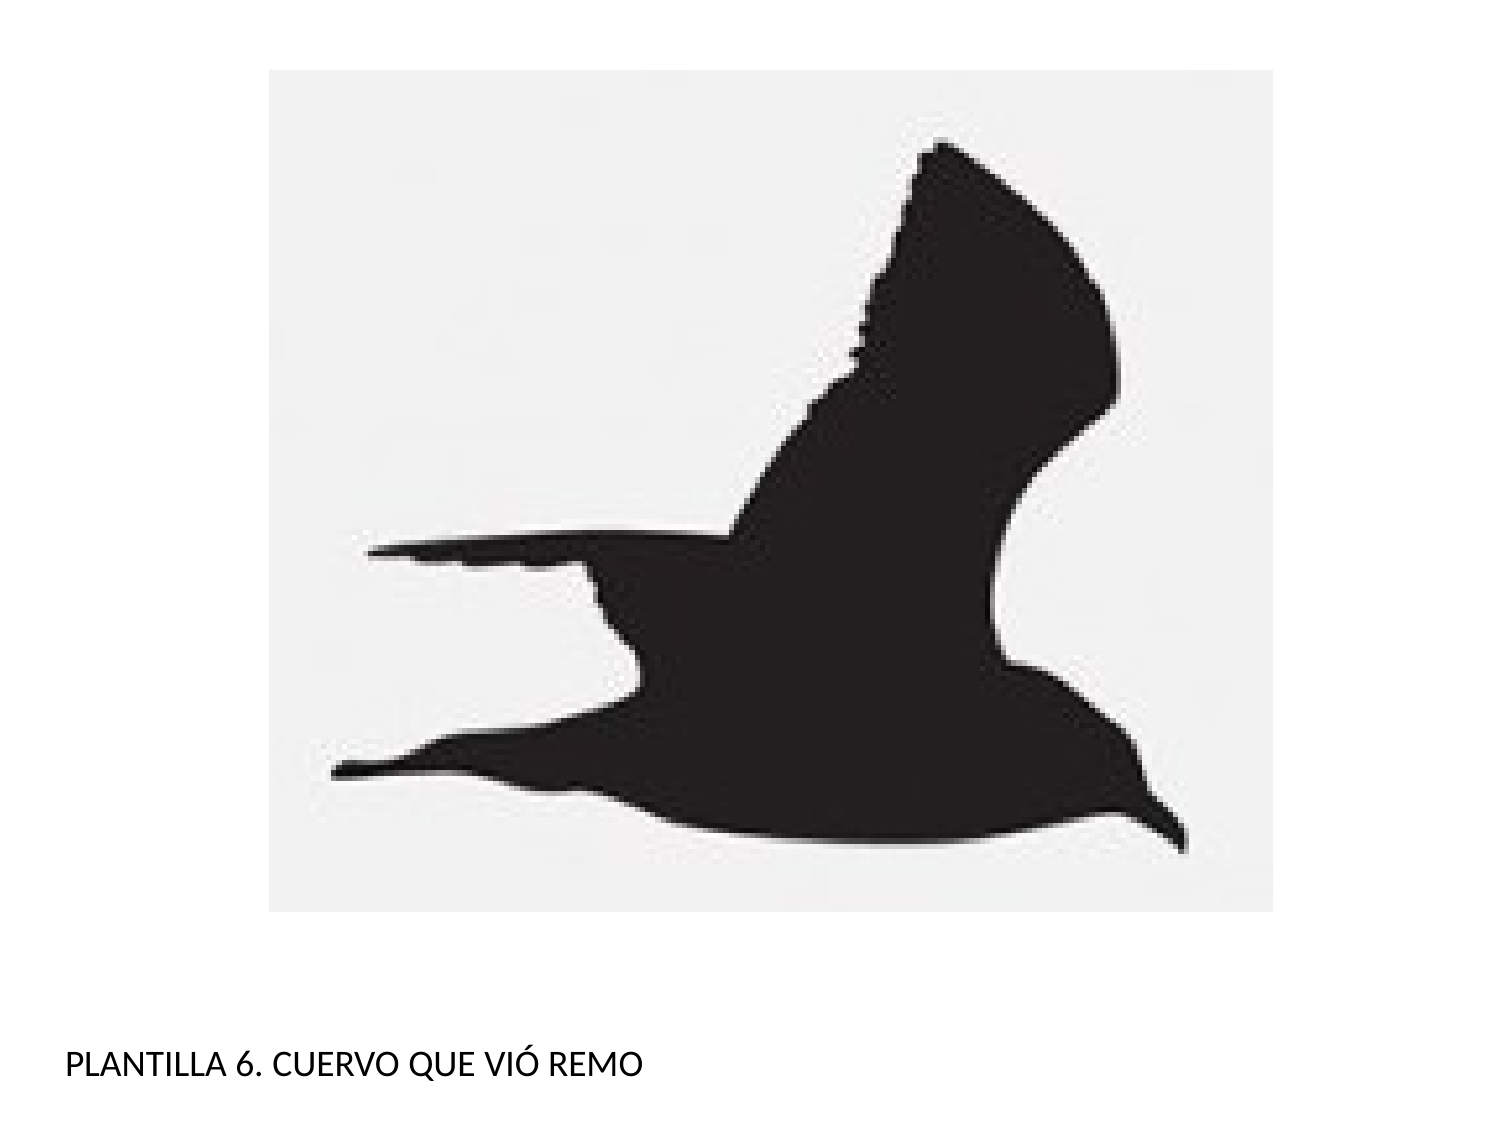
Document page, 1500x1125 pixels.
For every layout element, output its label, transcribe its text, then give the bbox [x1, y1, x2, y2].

picture [269, 70, 1273, 912]
text_box PLANTILLA 6. CUERVO QUE VIÓ REMO [50, 1031, 659, 1092]
